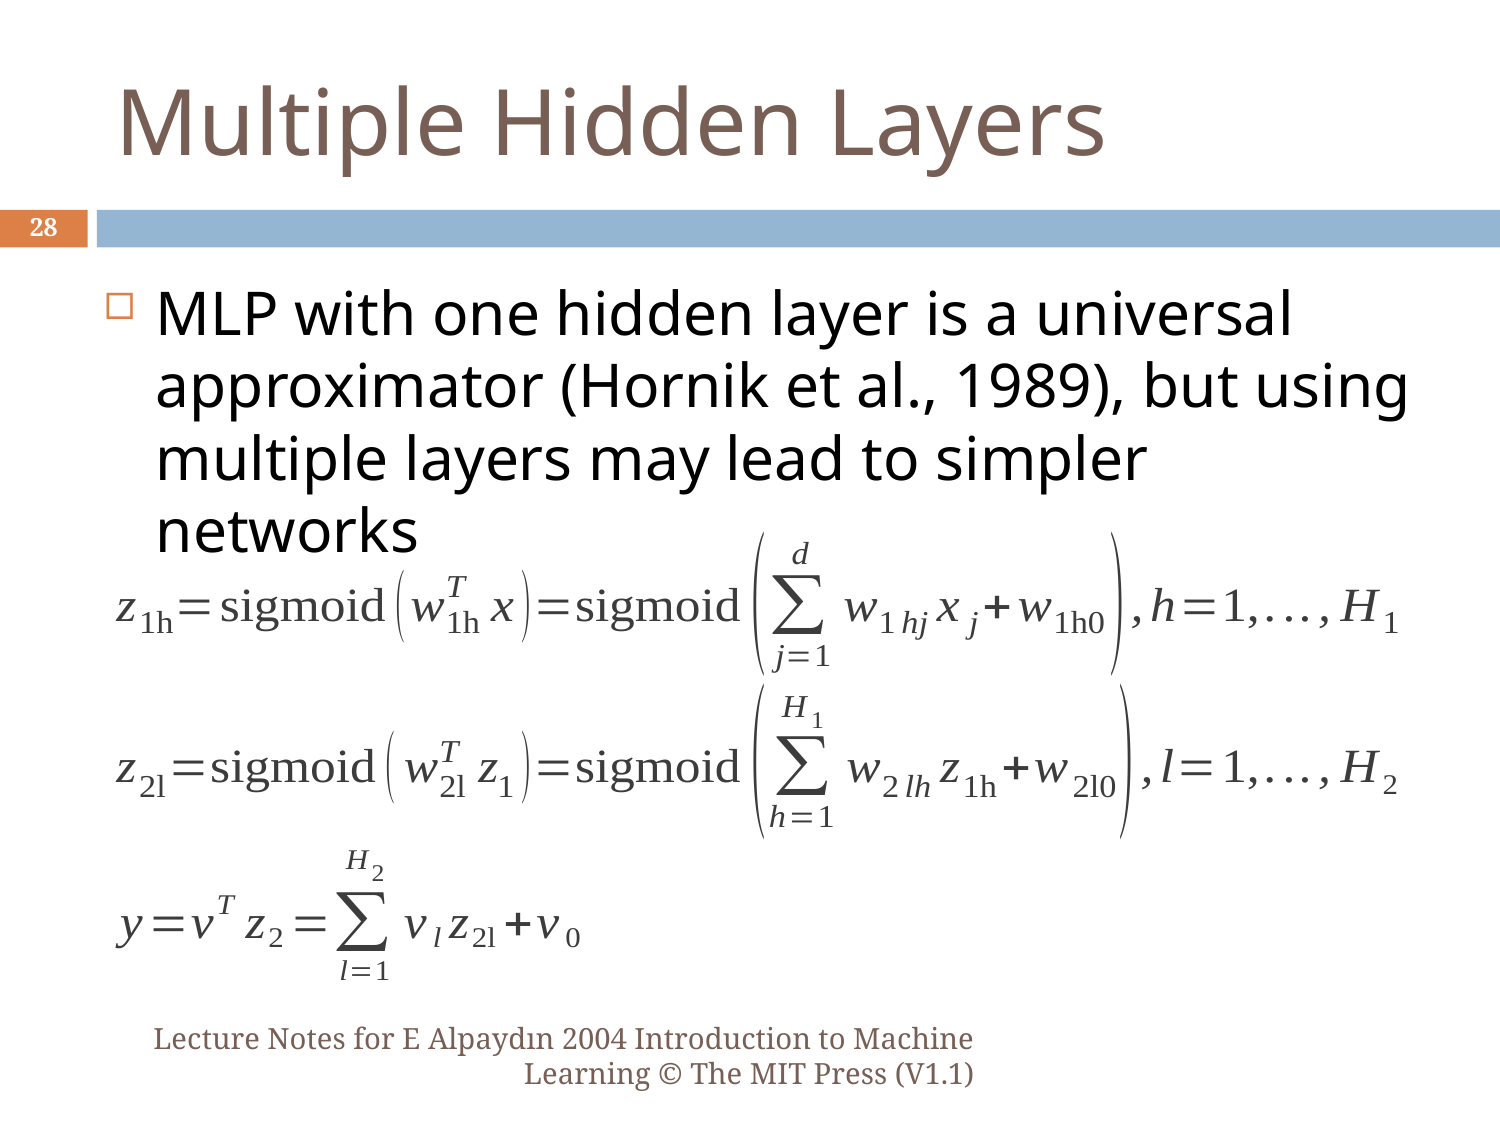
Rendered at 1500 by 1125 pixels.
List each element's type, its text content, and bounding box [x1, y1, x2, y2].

text_box <number> [0, 208, 88, 249]
list MLP with one hidden layer is a universal approximator (Hornik et al., 1989), but using multiple layers may lead to simpler networks [88, 267, 1439, 1000]
title Multiple Hidden Layers [100, 37, 1438, 201]
text_box Lecture Notes for E Alpaydın 2004 Introduction to Machine Learning © The MIT Press (V1.1) [99, 1025, 990, 1085]
